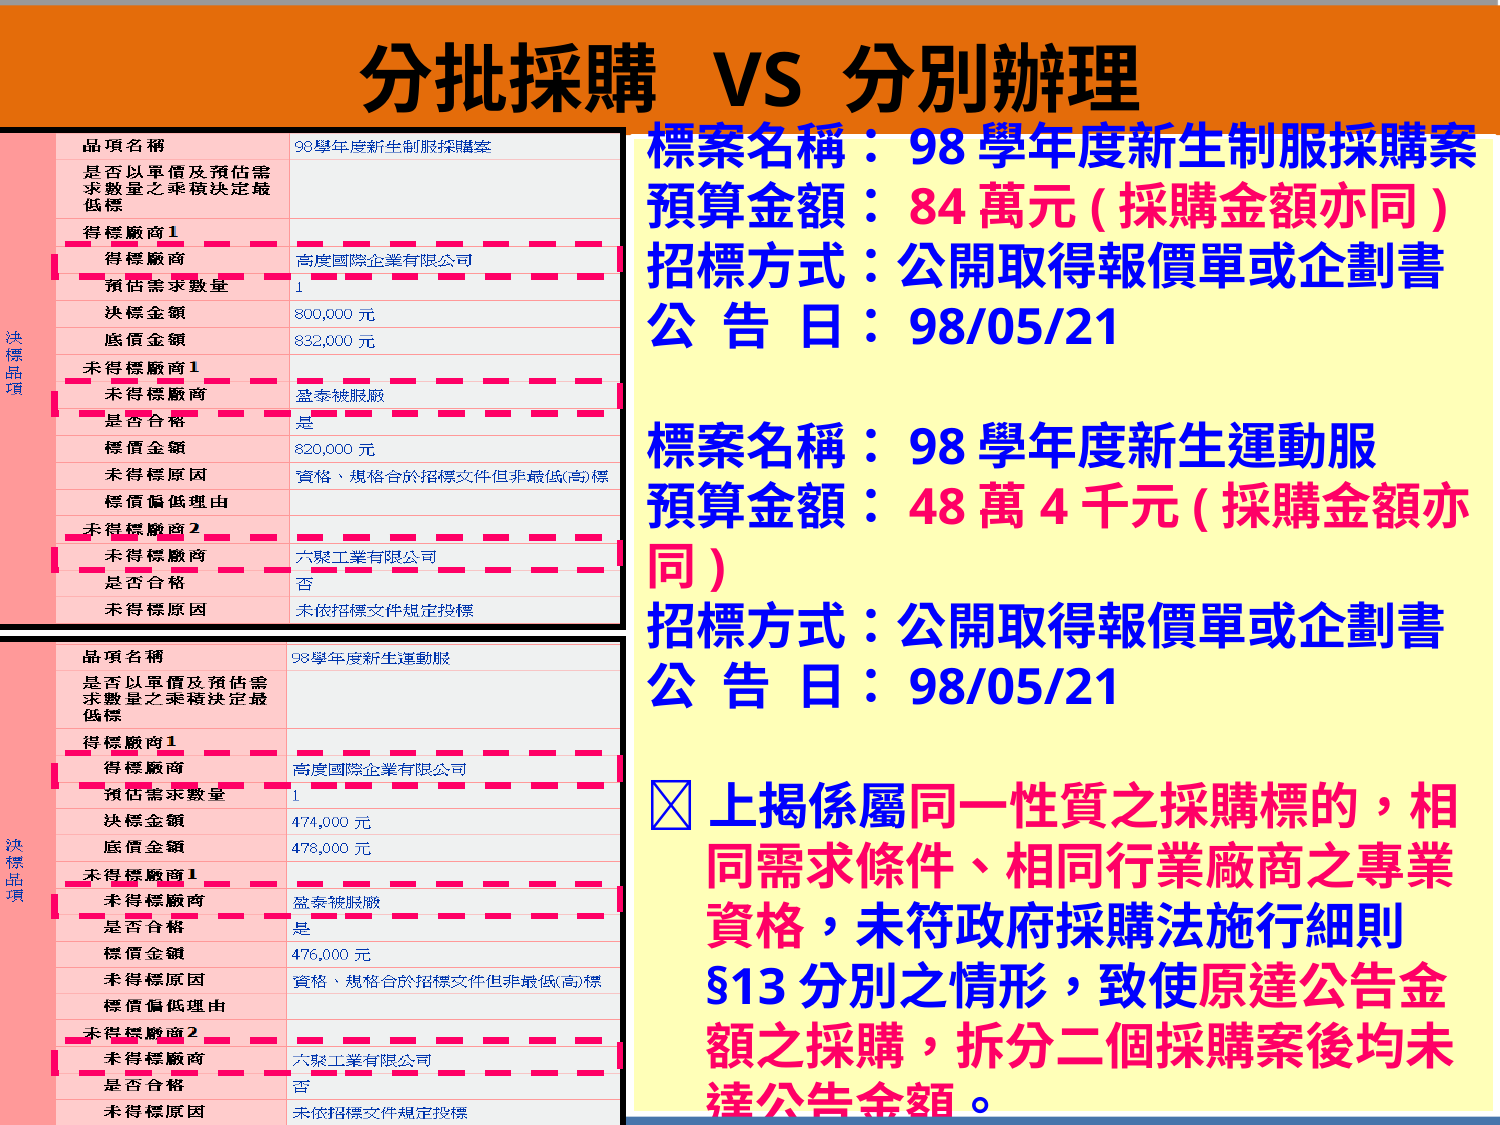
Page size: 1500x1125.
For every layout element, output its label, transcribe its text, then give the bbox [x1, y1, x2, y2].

text_box 分批採購 VS 分別辦理 [0, 5, 1500, 136]
text_box [626, 1116, 1500, 1125]
picture [0, 132, 621, 624]
text_box 標案名稱：98學年度新生制服採購案 預算金額：84萬元(採購金額亦同) 招標方式：公開取得報價單或企劃書 公 告 日：98/05/21 標案名稱：98學年度新生運動服 預算金額：48萬4千元(採購金額亦同) 招標方式：公開取得報價單或企劃書 公 告 日：98/05/21 上揭係屬同一性質之採購標的，相同需求條件、相同行業廠商之專業資格，未符政府採購法施行細則§13分別之情形，致使原達公告金額之採購，拆分二個採購案後均未達公告金額。 [631, 136, 1495, 1114]
picture [0, 641, 621, 1125]
